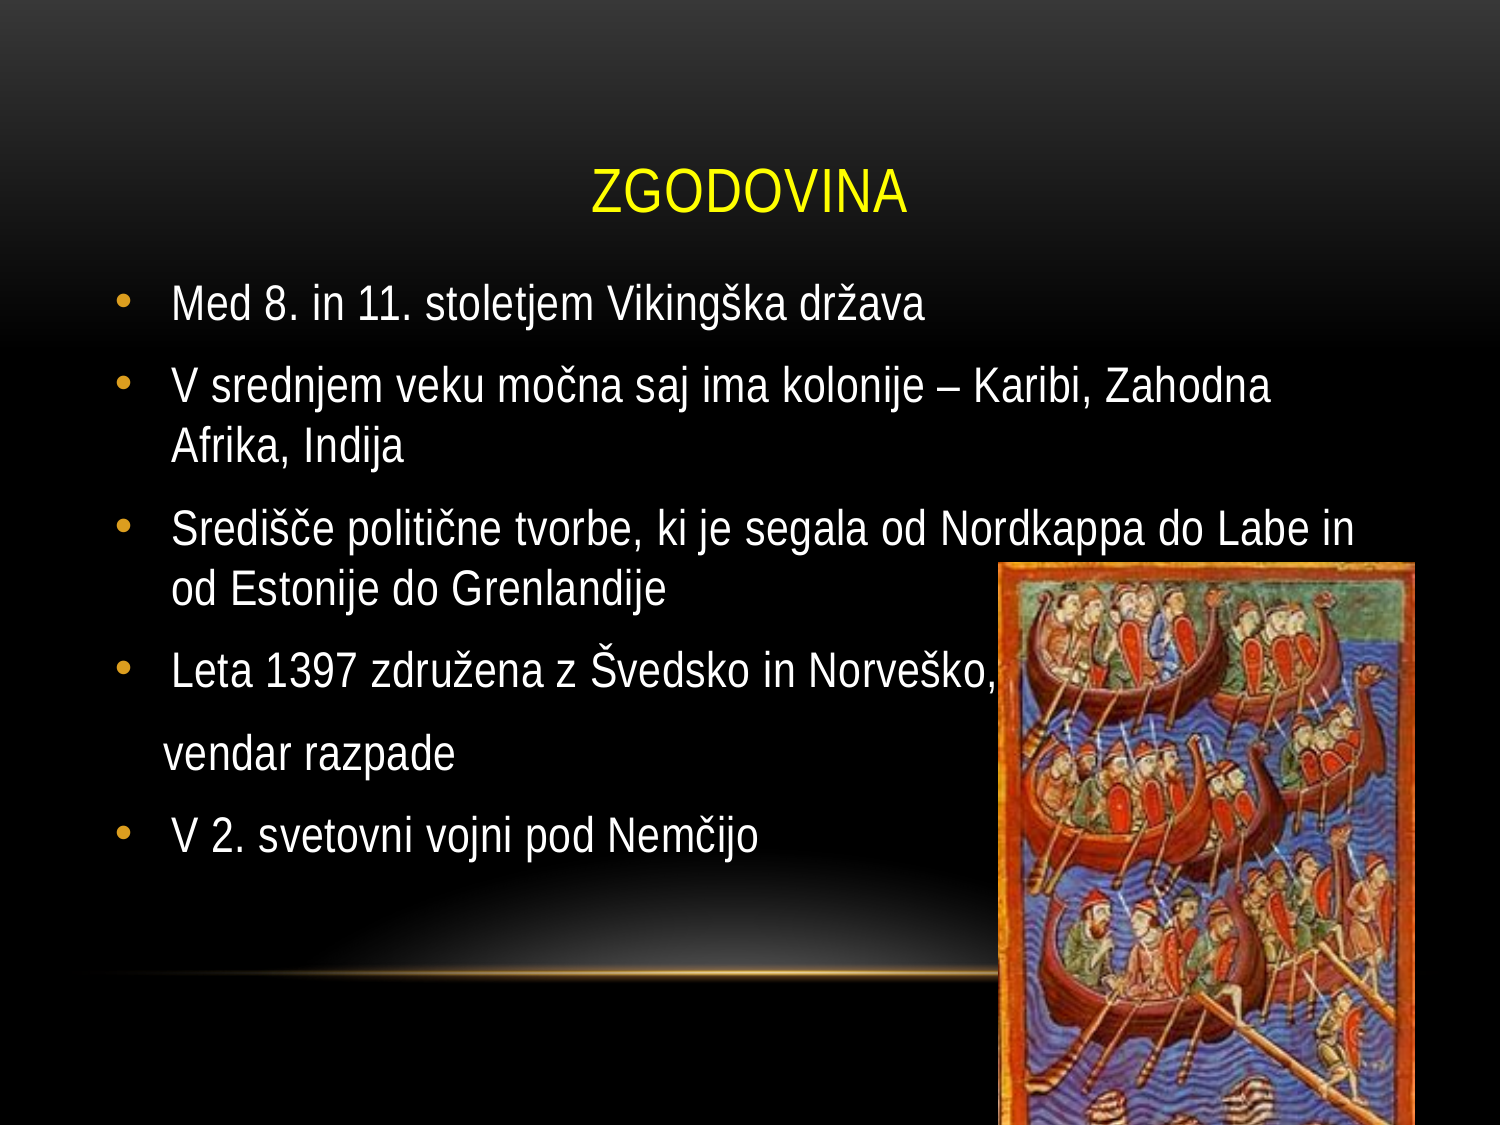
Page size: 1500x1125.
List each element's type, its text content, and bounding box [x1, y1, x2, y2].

picture [0, 0, 1500, 1125]
list Med 8. in 11. stoletjem Vikingška država V srednjem veku močna saj ima kolonije – Karibi, Zahodna Afrika, Indija Središče politične tvorbe, ki je segala od Nordkappa do Labe in od Estonije do Grenlandije Leta 1397 združena z Švedsko in Norveško, vendar razpade V 2. svetovni vojni pod Nemčijo [99, 262, 1400, 938]
title ZGODOVINA [99, 45, 1400, 233]
